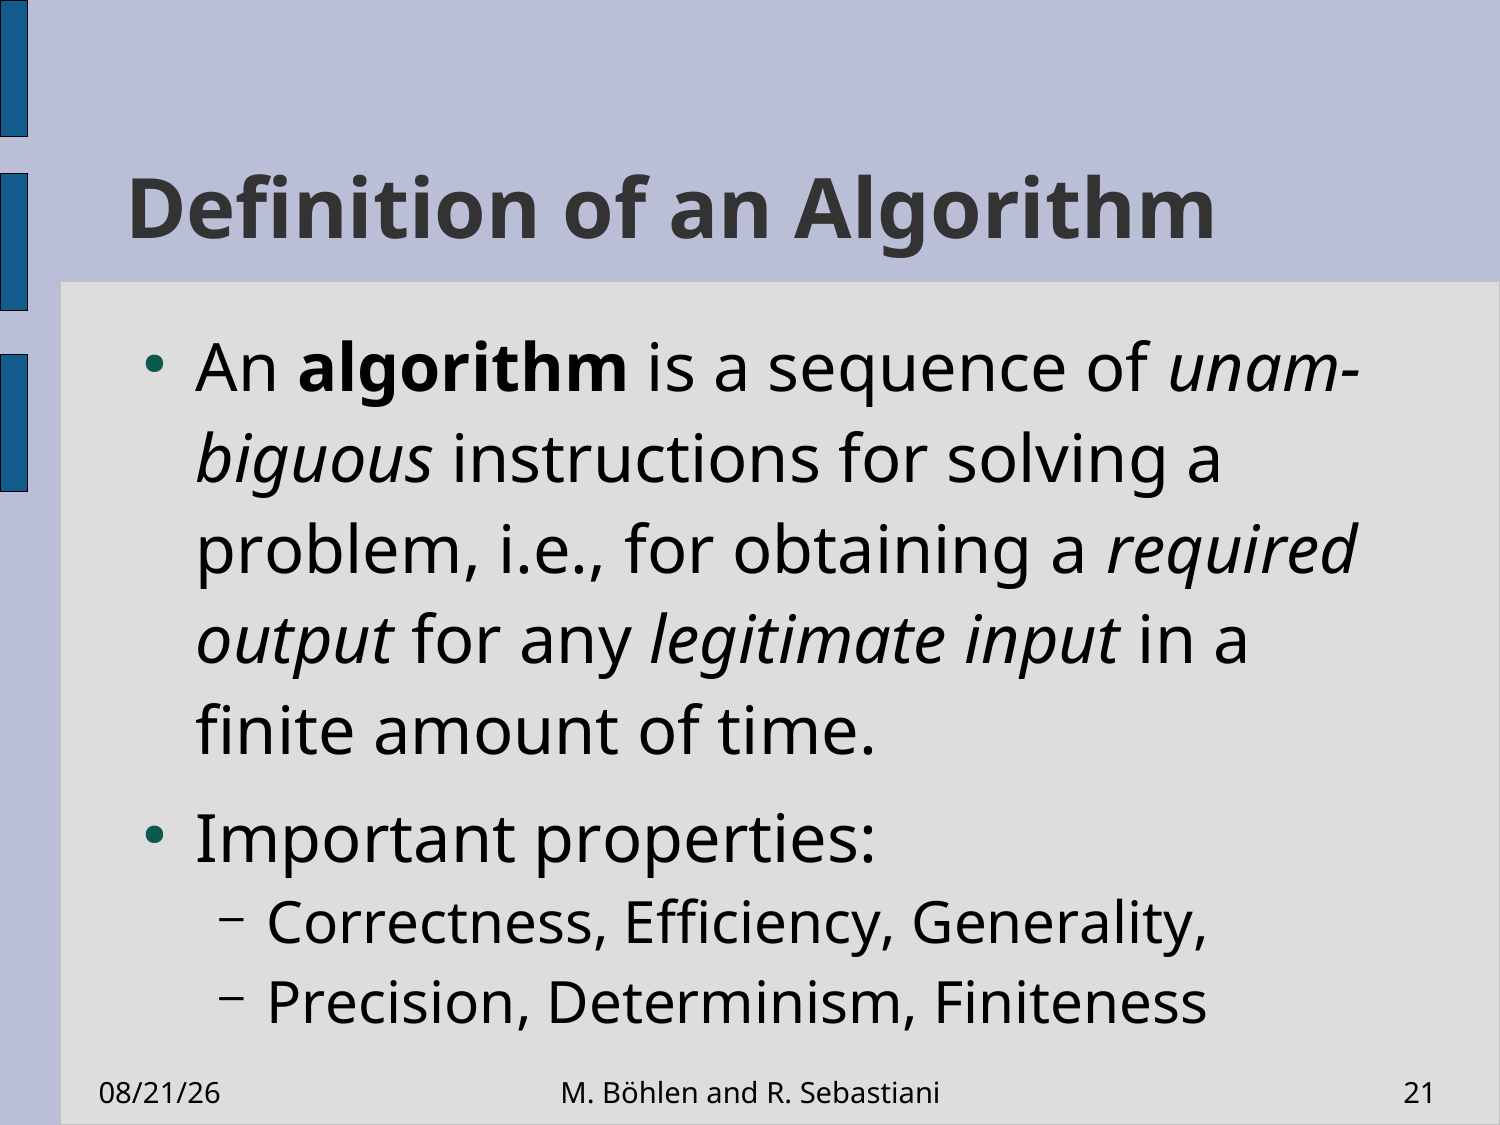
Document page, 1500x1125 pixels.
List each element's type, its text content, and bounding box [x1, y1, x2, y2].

list An algorithm is a sequence of unam-biguous instructions for solving a problem, i.e., for obtaining a required output for any legitimate input in a finite amount of time. Important properties: Correctness, Efficiency, Generality, Precision, Determinism, Finiteness [110, 312, 1436, 1057]
title Definition of an Algorithm [110, 67, 1392, 271]
